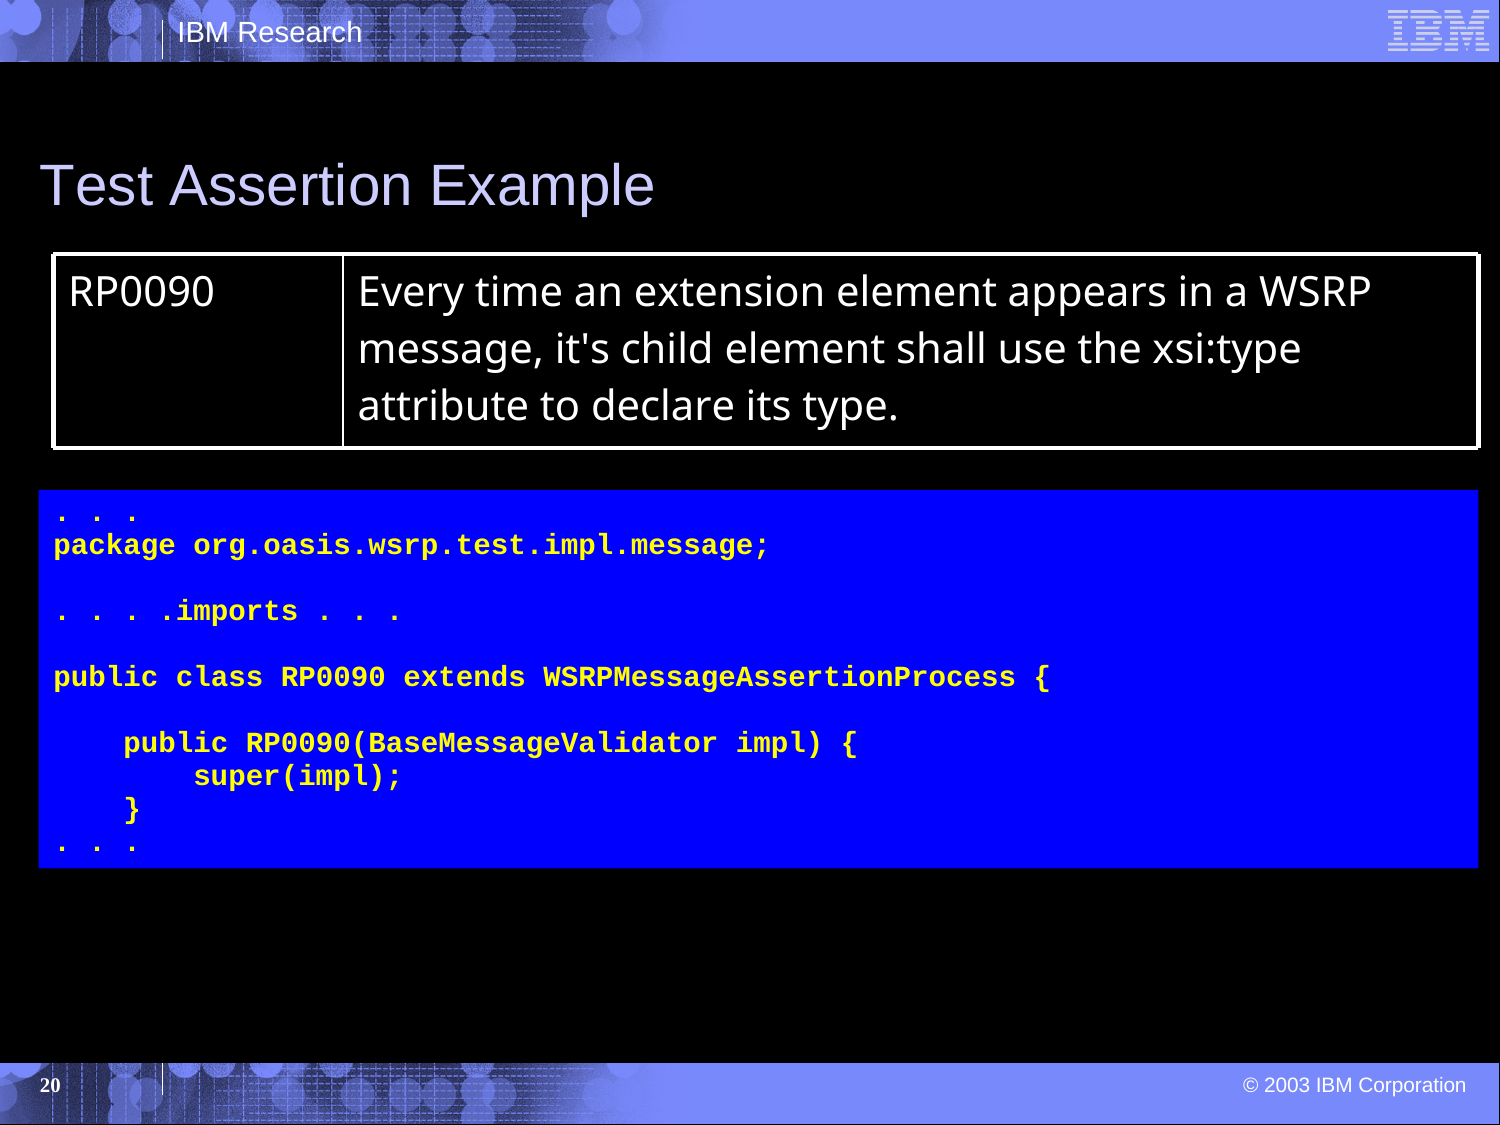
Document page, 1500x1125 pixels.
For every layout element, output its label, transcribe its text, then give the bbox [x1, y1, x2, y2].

title Test Assertion Example [25, 142, 1378, 225]
text_box Every time an extension element appears in a WSRP message, it's child element shall use the xsi:type attribute to declare its type. [344, 256, 1476, 446]
picture [0, 1063, 1499, 1124]
text_box RP0090 [56, 256, 342, 446]
picture [0, 0, 1499, 62]
text_box . . . package org.oasis.wsrp.test.impl.message; . . . .imports . . . public class RP0090 extends WSRPMessageAssertionProcess { public RP0090(BaseMessageValidator impl) { super(impl); } . . . [38, 489, 1479, 869]
